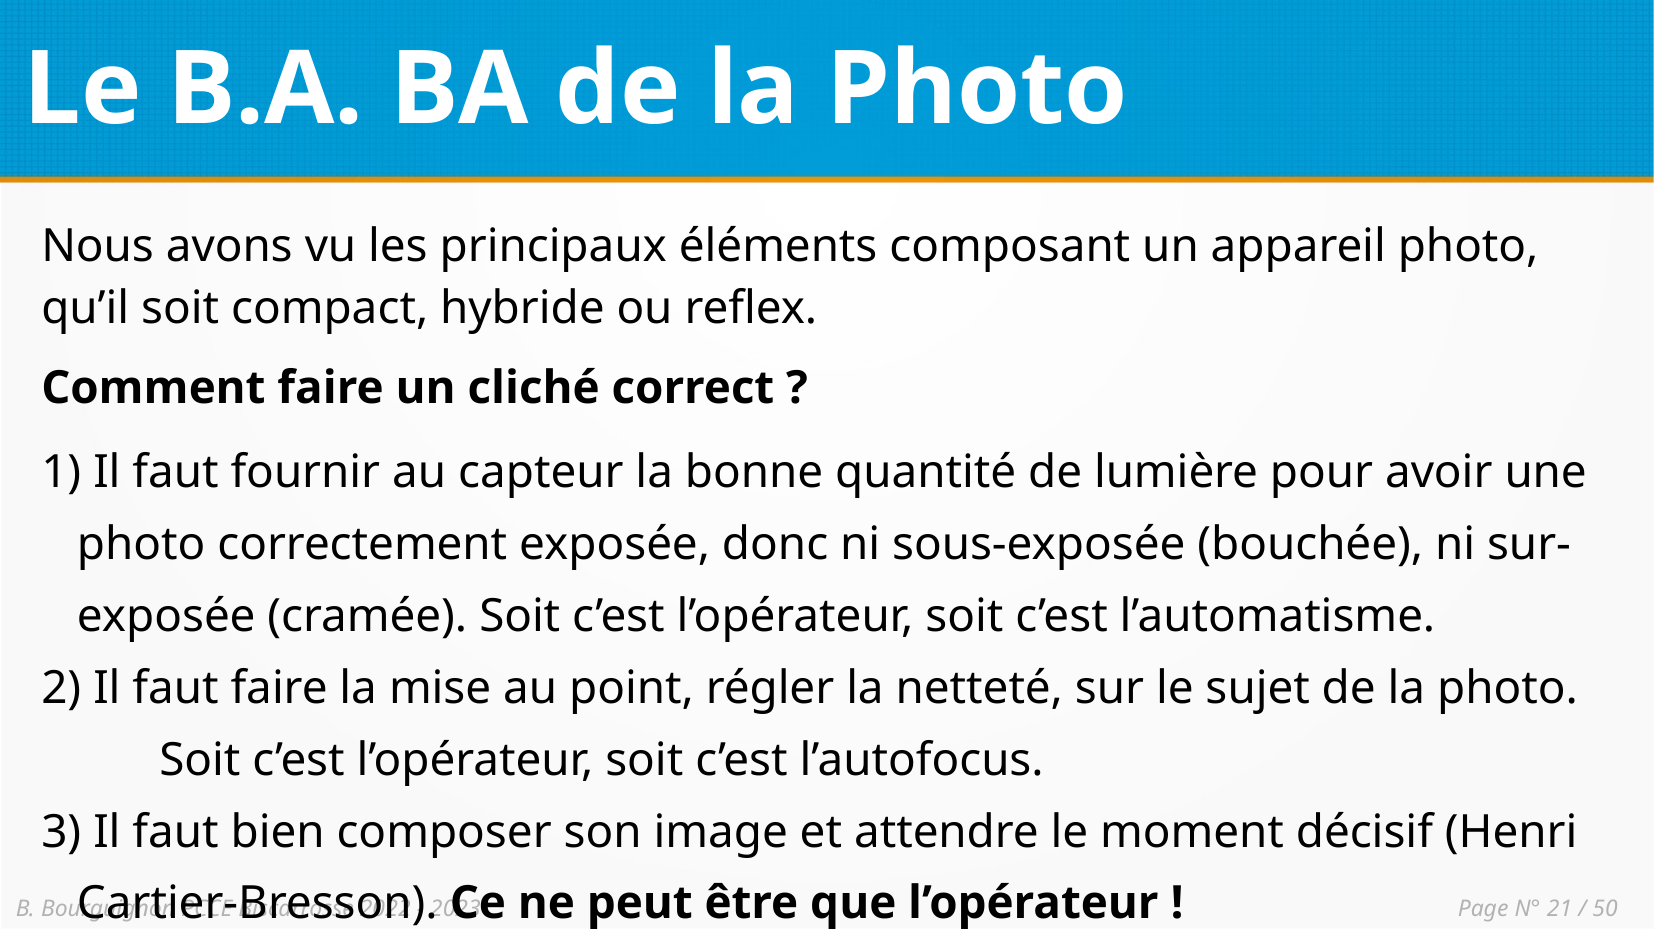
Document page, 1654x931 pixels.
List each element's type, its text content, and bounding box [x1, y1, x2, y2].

text_box Nous avons vu les principaux éléments composant un appareil photo, qu’il soit compact, hybride ou reflex. Comment faire un cliché correct ? Il faut fournir au capteur la bonne quantité de lumière pour avoir une photo correctement exposée, donc ni sous-exposée (bouchée), ni sur-exposée (cramée). Soit c’est l’opérateur, soit c’est l’automatisme. Il faut faire la mise au point, régler la netteté, sur le sujet de la photo. Soit c’est l’opérateur, soit c’est l’autofocus. Il faut bien composer son image et attendre le moment décisif (Henri Cartier-Bresson). Ce ne peut être que l’opérateur ! [35, 206, 1607, 884]
picture [0, 175, 1654, 931]
title Le B.A. BA de la Photo [23, 11, 1630, 154]
